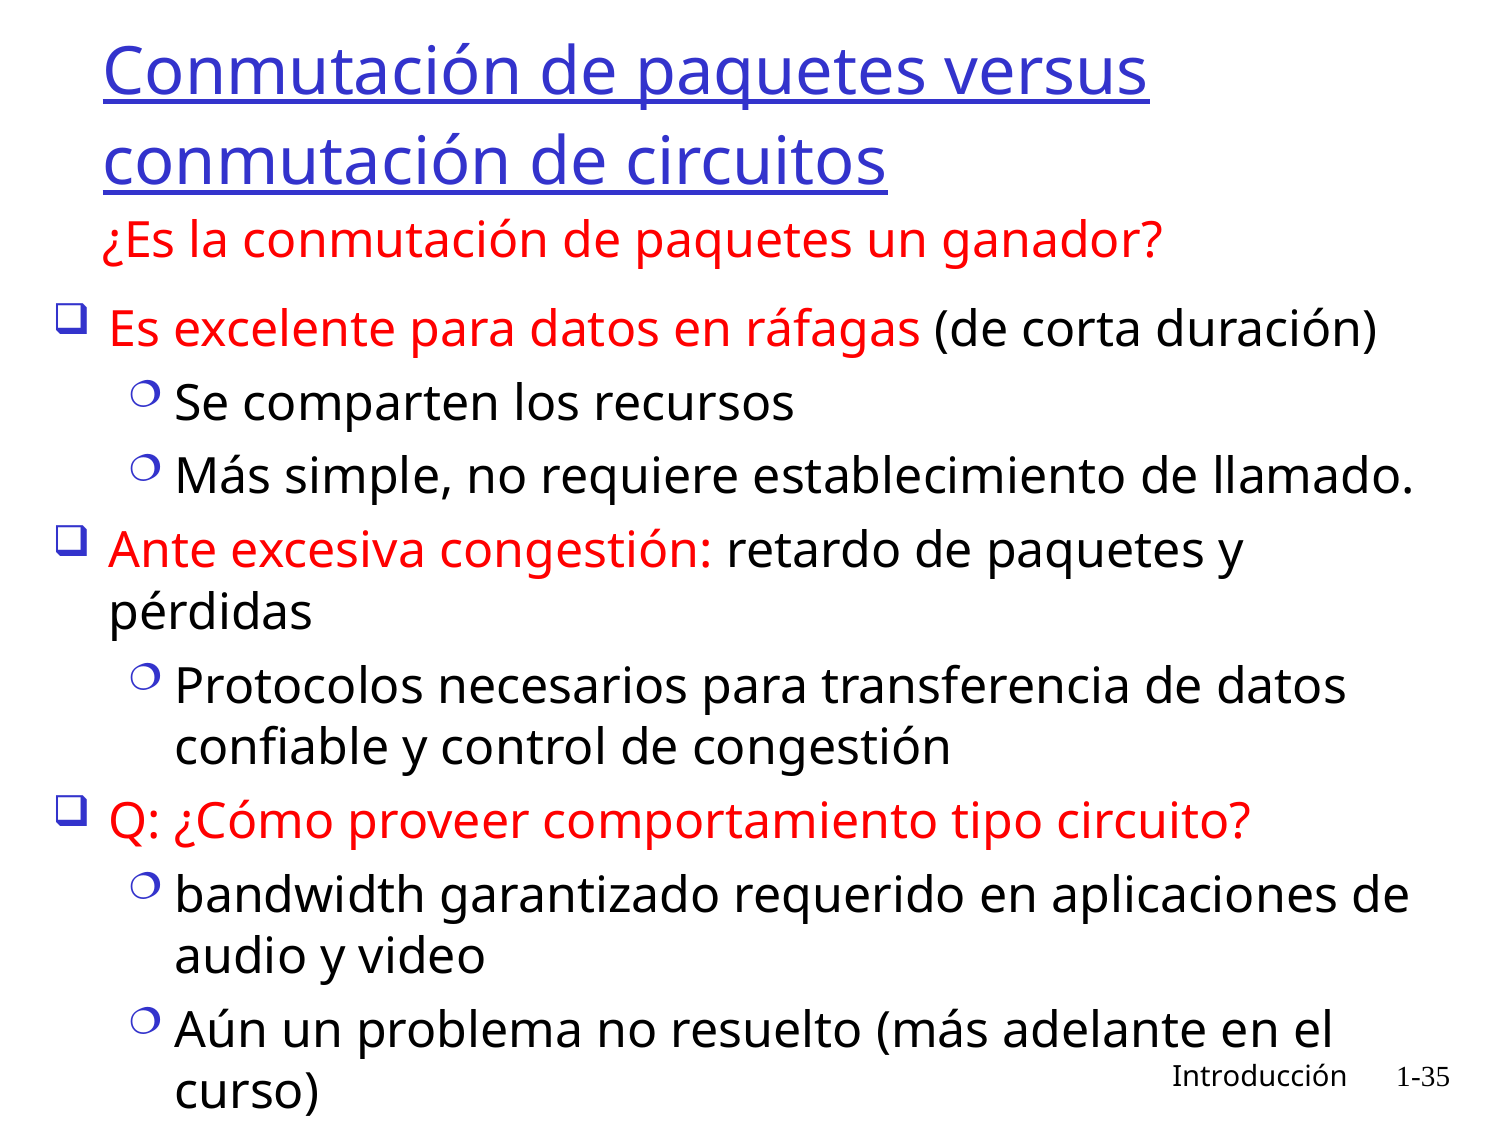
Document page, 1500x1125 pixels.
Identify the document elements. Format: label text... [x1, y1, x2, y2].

title Conmutación de paquetes versus conmutación de circuitos [87, 19, 1400, 208]
list ¿Es la conmutación de paquetes un ganador? [87, 201, 1338, 340]
list Es excelente para datos en ráfagas (de corta duración) Se comparten los recursos Más simple, no requiere establecimiento de llamado. Ante excesiva congestión: retardo de paquetes y pérdidas Protocolos necesarios para transferencia de datos confiable y control de congestión Q: ¿Cómo proveer comportamiento tipo circuito? bandwidth garantizado requerido en aplicaciones de audio y video Aún un problema no resuelto (más adelante en el curso) [37, 289, 1463, 1125]
